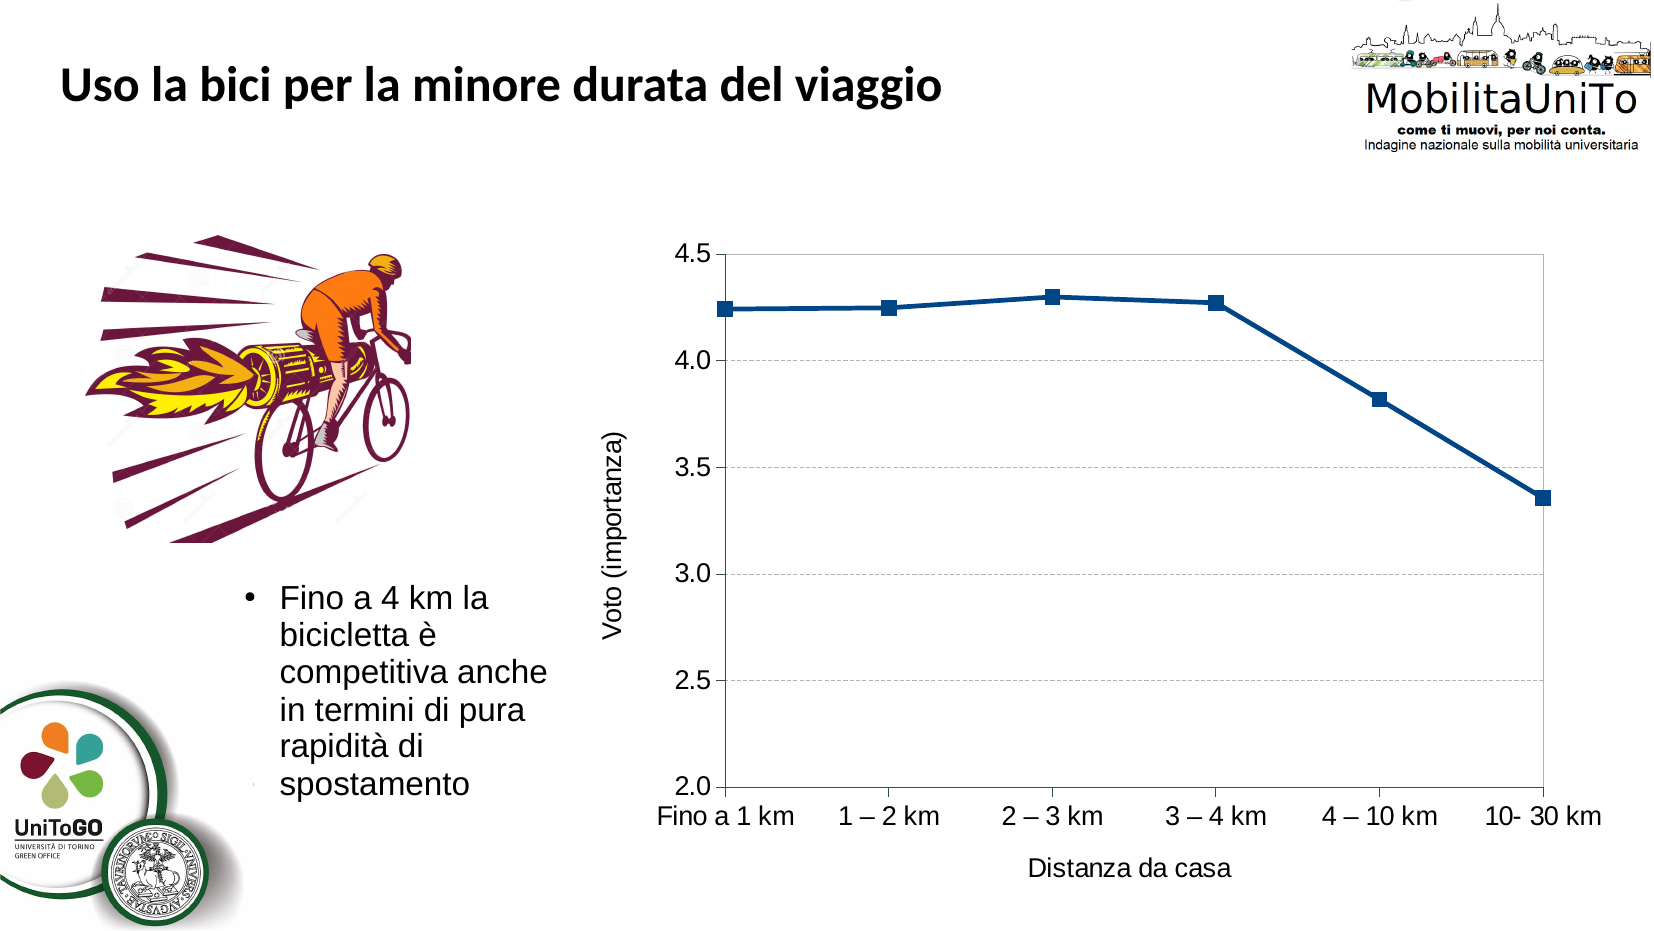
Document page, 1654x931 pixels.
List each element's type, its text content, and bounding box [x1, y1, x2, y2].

text_box Fino a 4 km la bicicletta è competitiva anche in termini di pura rapidità di spostamento [229, 535, 594, 810]
picture [85, 235, 411, 543]
picture [0, 670, 254, 931]
picture [1349, 0, 1654, 152]
text_box Uso la bici per la minore durata del viaggio [45, 43, 964, 120]
chart [562, 225, 1624, 917]
